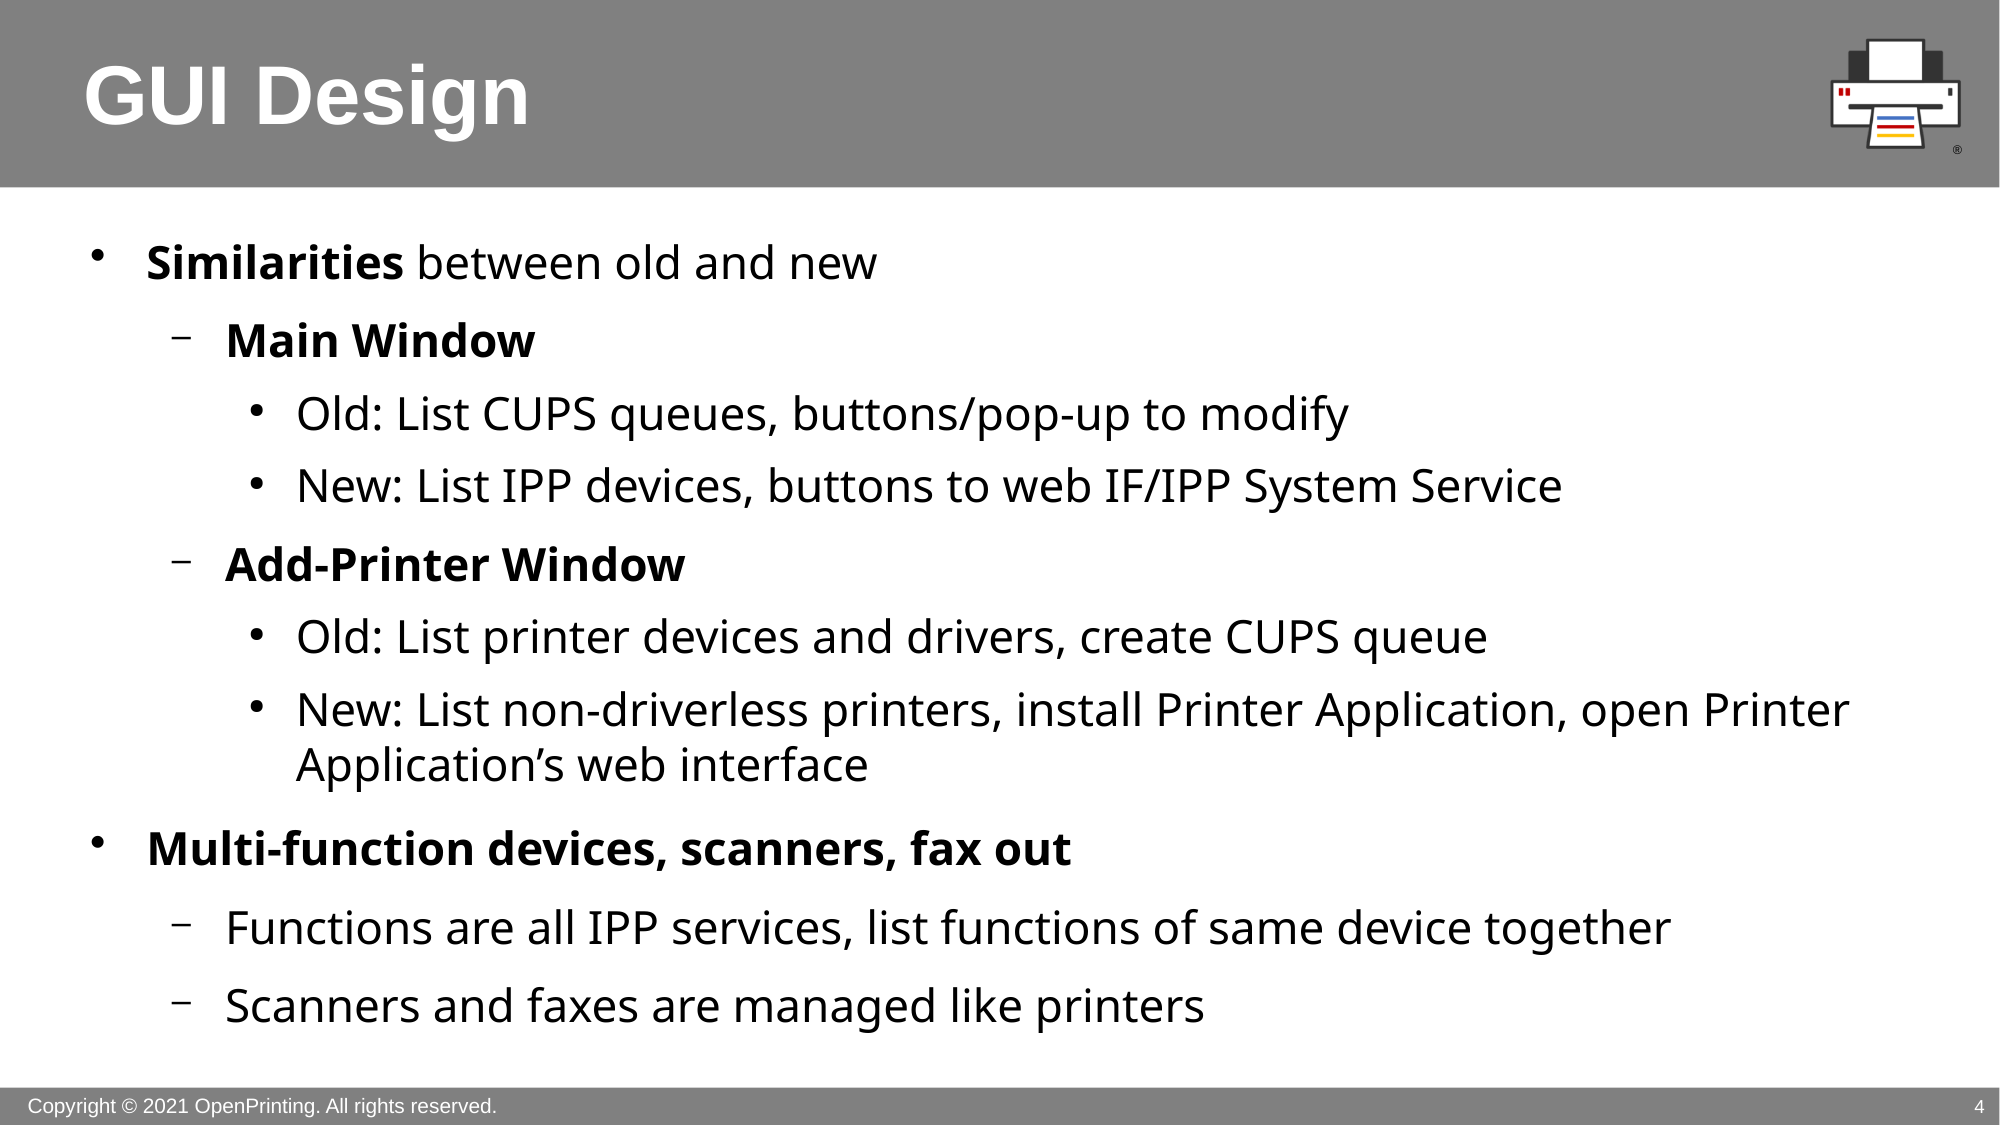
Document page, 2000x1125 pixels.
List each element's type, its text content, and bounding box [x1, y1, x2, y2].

title GUI Design [75, 7, 1786, 175]
picture [1825, 33, 1966, 154]
list Similarities between old and new Main Window Old: List CUPS queues, buttons/pop-up to modify New: List IPP devices, buttons to web IF/IPP System Service Add-Printer Window Old: List printer devices and drivers, create CUPS queue New: List non-driverless printers, install Printer Application, open Printer Application’s web interface Multi-function devices, scanners, fax out Functions are all IPP services, list functions of same device together Scanners and faxes are managed like printers [75, 224, 1936, 1067]
